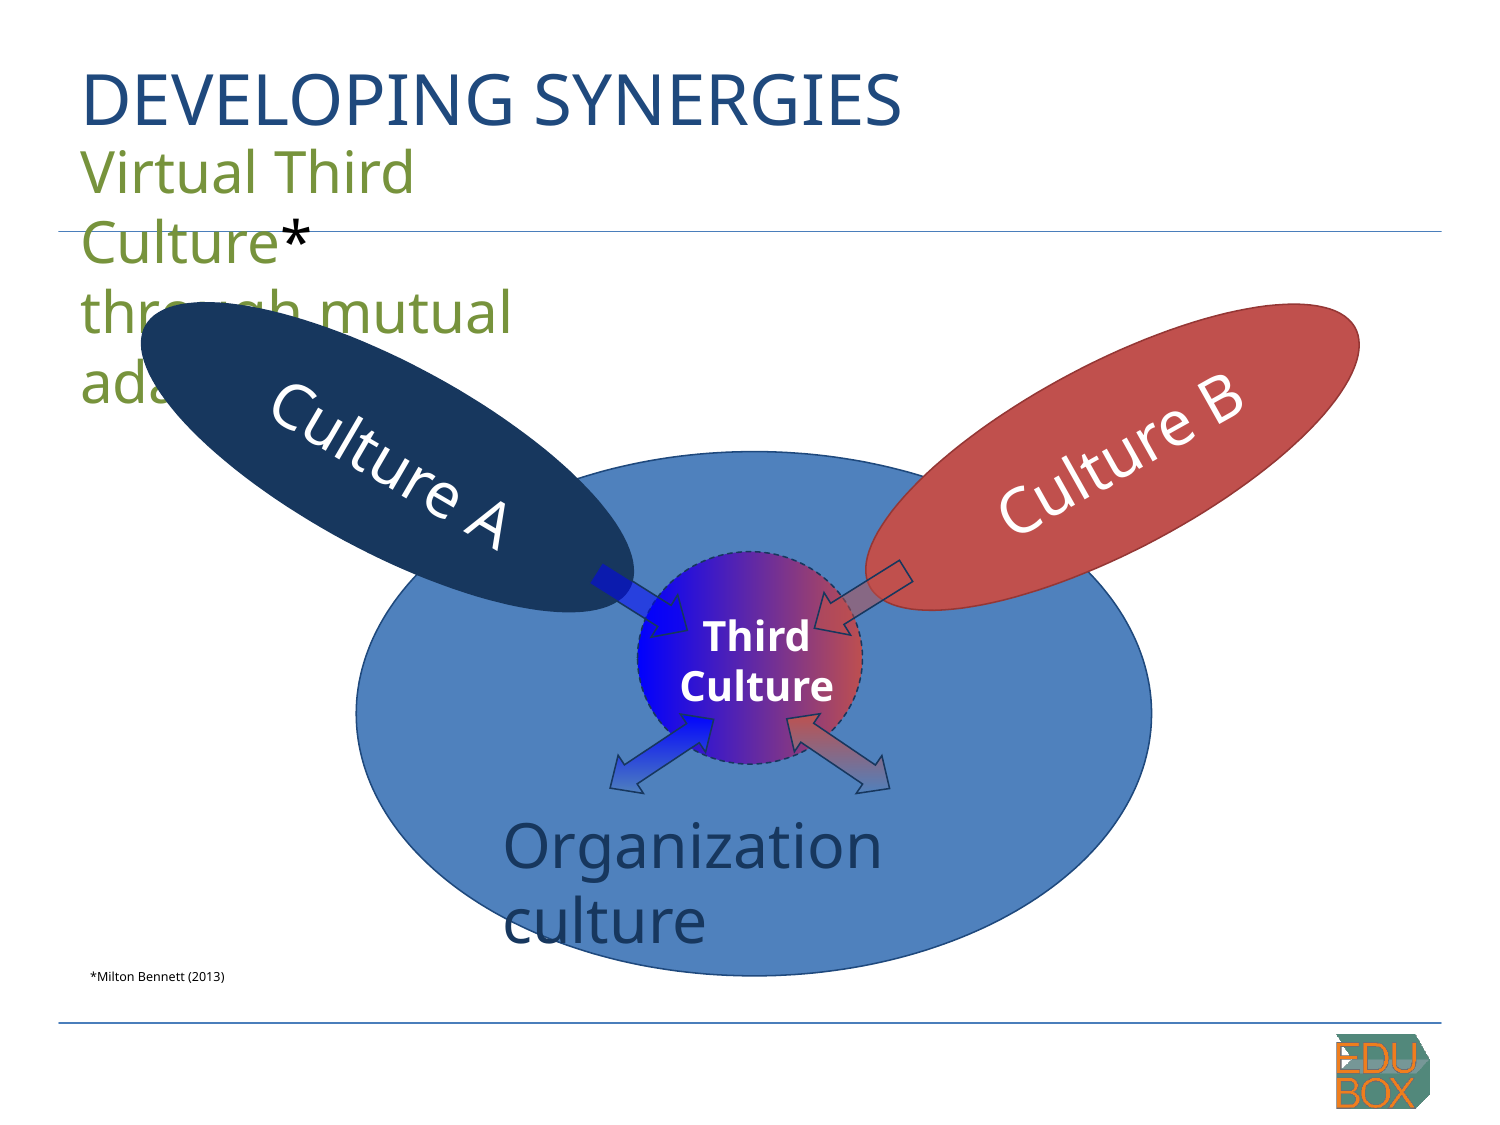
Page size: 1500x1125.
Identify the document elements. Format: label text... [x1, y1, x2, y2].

title DEVELOPING SYNERGIES [64, 42, 1500, 153]
text_box Culture B [965, 348, 1257, 567]
text_box Culture A [239, 346, 533, 571]
text_box Third Culture [686, 609, 828, 711]
text_box *Milton Bennett (2013) [90, 969, 217, 985]
text_box Organization culture [502, 805, 1105, 882]
text_box [141, 302, 1360, 976]
list Virtual Third Culture* through mutual adaptation [64, 153, 1400, 247]
picture [1328, 1028, 1437, 1114]
